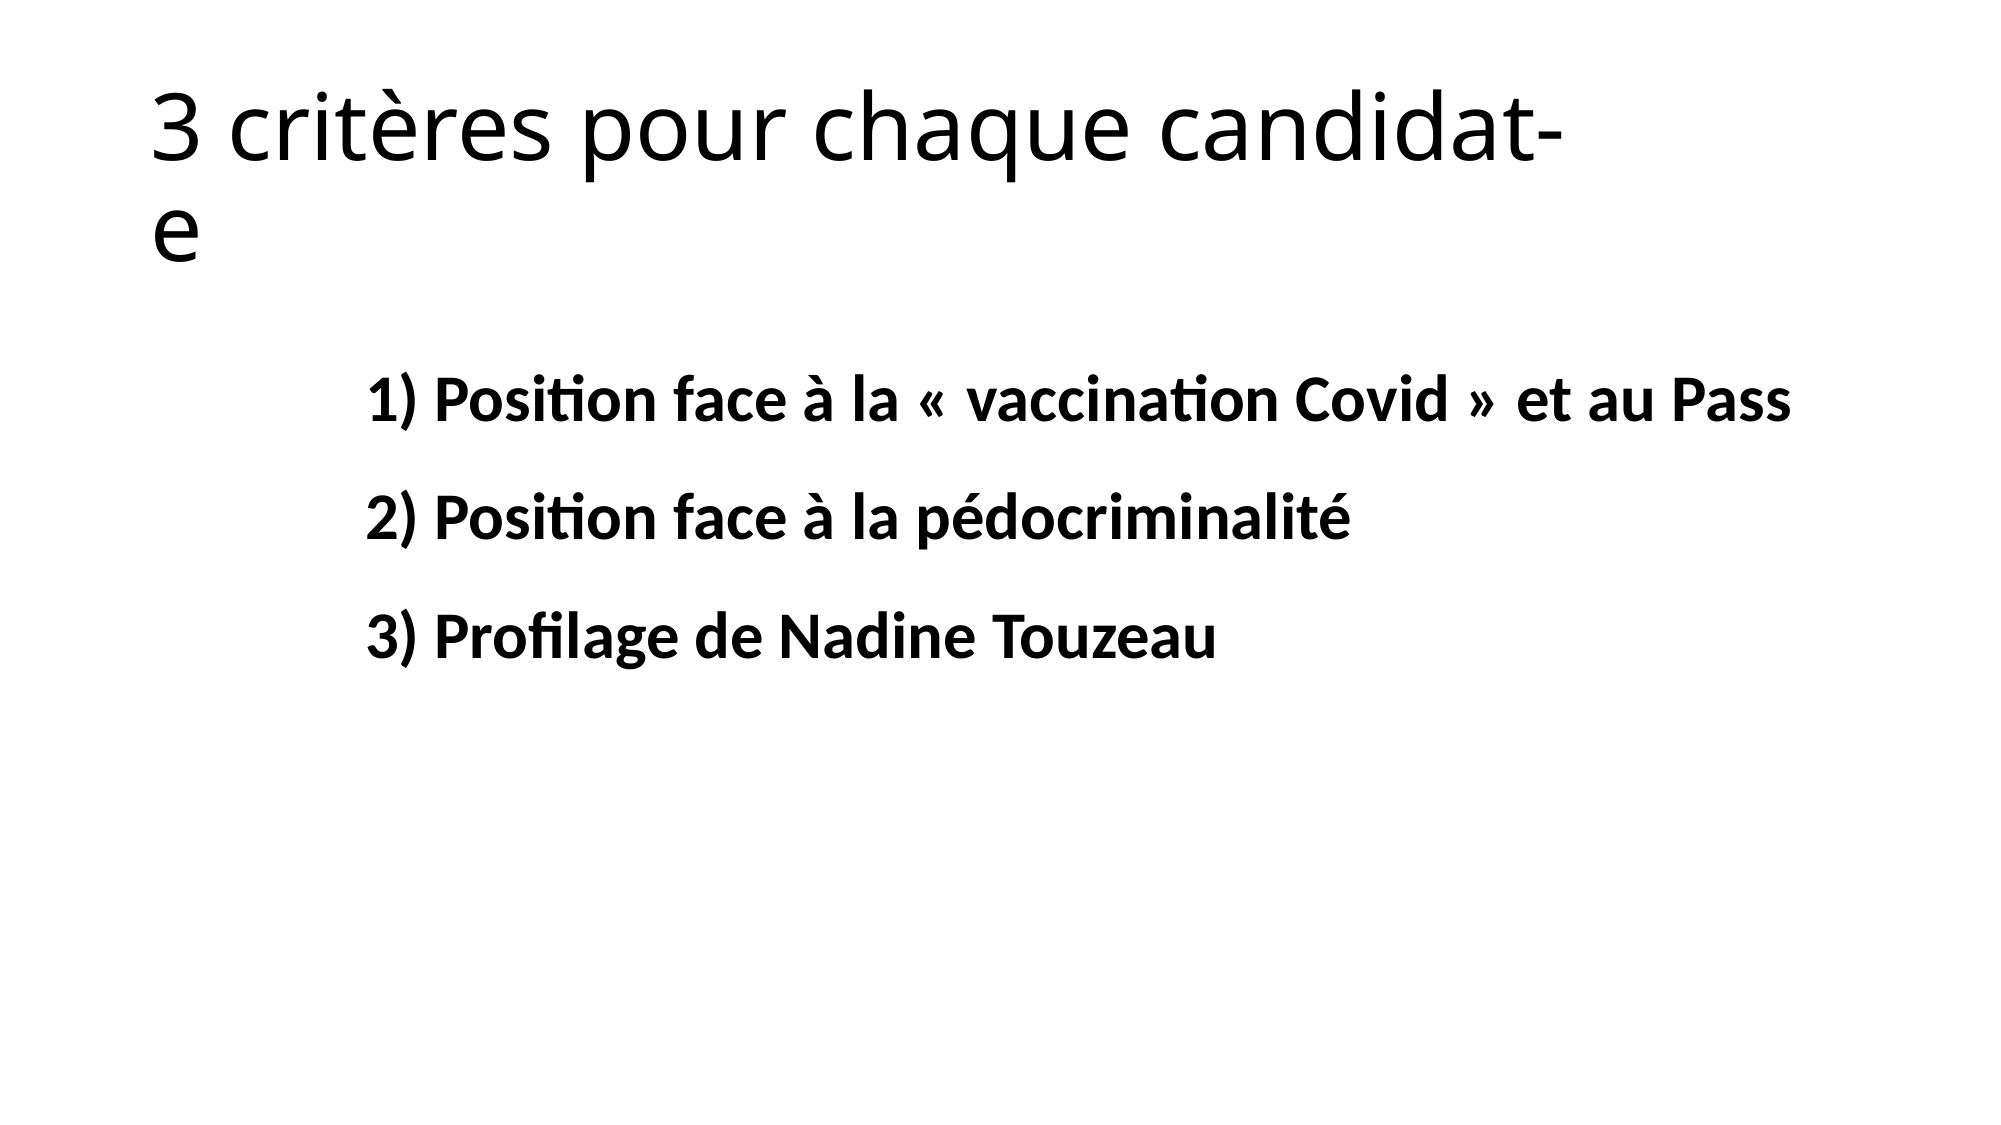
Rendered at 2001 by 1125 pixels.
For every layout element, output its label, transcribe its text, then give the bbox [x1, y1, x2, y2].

text_box 3) Profilage de Nadine Touzeau [350, 584, 1515, 681]
text_box 2) Position face à la pédocriminalité [350, 464, 1880, 561]
title 3 critères pour chaque candidat-e [135, 72, 1592, 290]
text_box 1) Position face à la « vaccination Covid » et au Pass [350, 347, 1823, 444]
